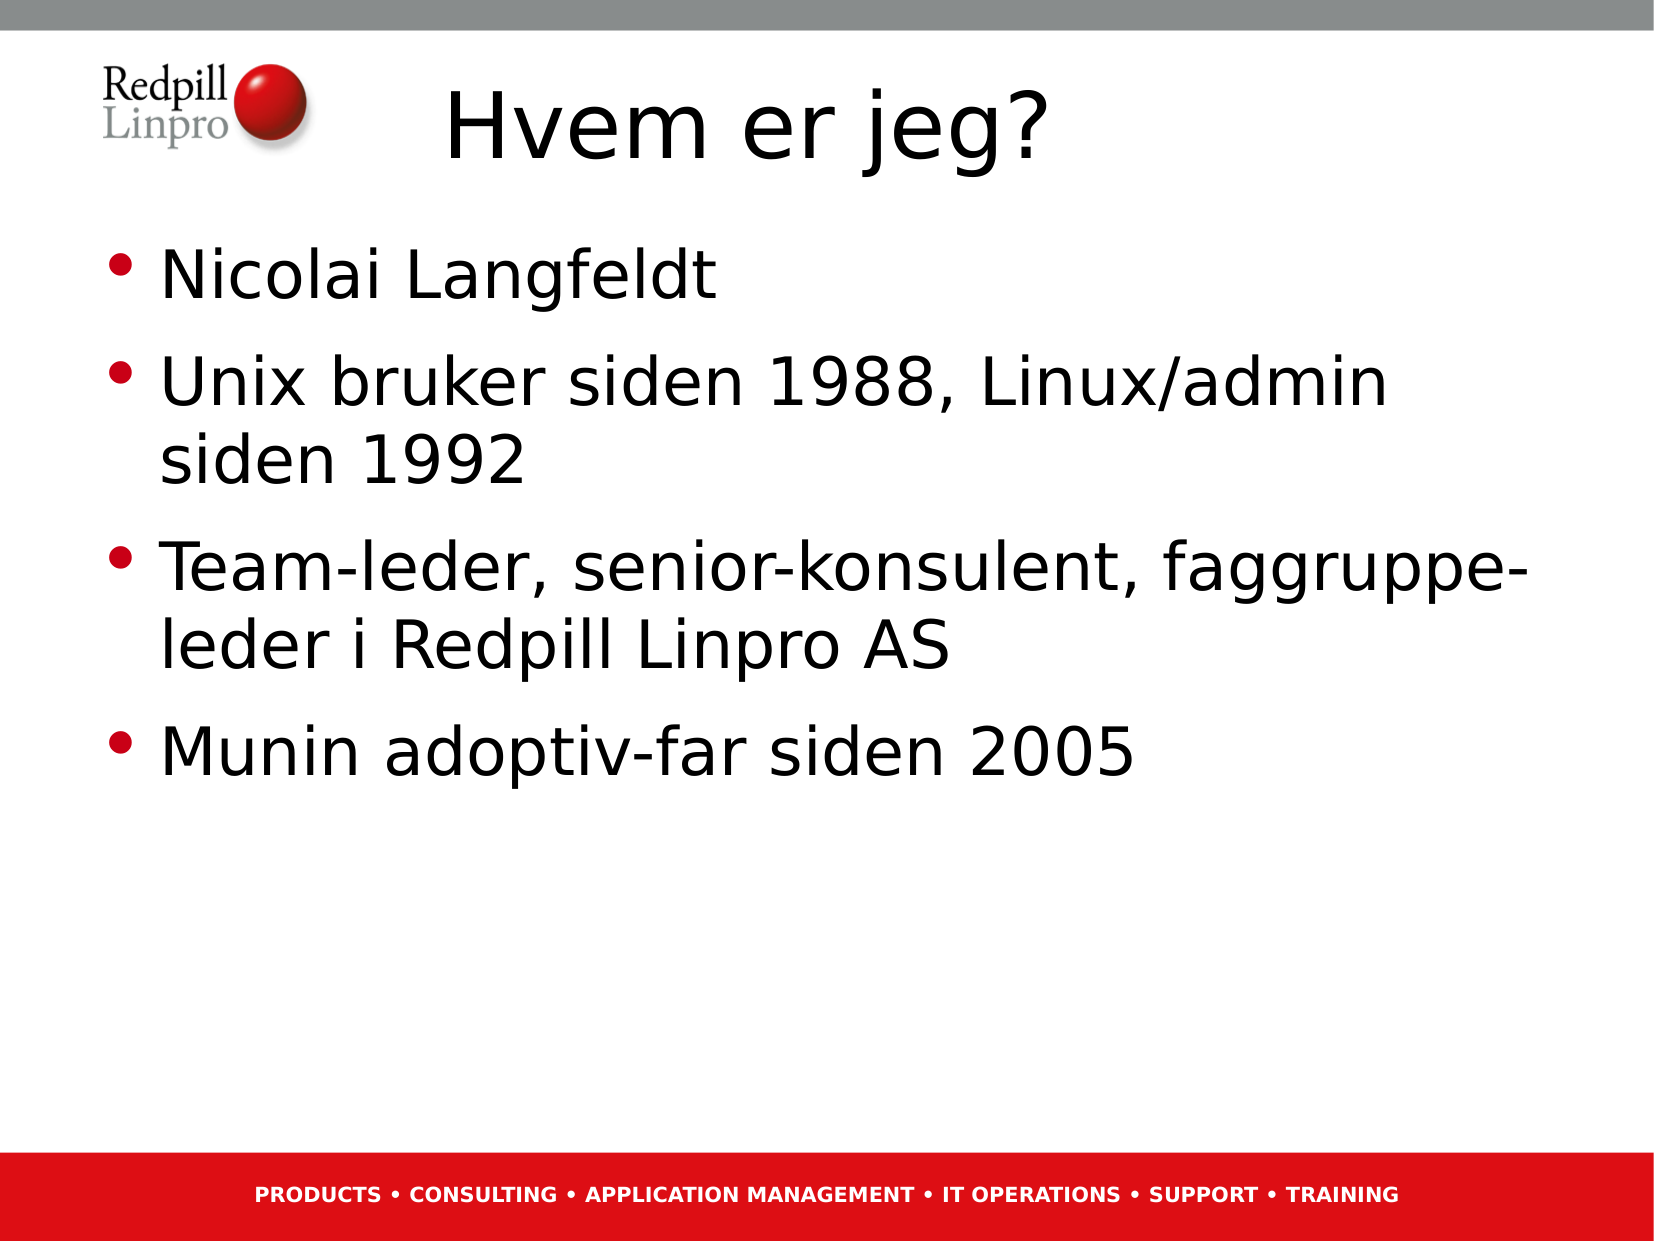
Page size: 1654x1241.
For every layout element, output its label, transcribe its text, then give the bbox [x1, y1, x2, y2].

picture [0, 0, 1654, 1241]
title Hvem er jeg? [442, 73, 1571, 181]
list Nicolai Langfeldt Unix bruker siden 1988, Linux/admin siden 1992 Team-leder, senior-konsulent, faggruppe-leder i Redpill Linpro AS Munin adoptiv-far siden 2005 [88, 236, 1536, 1034]
